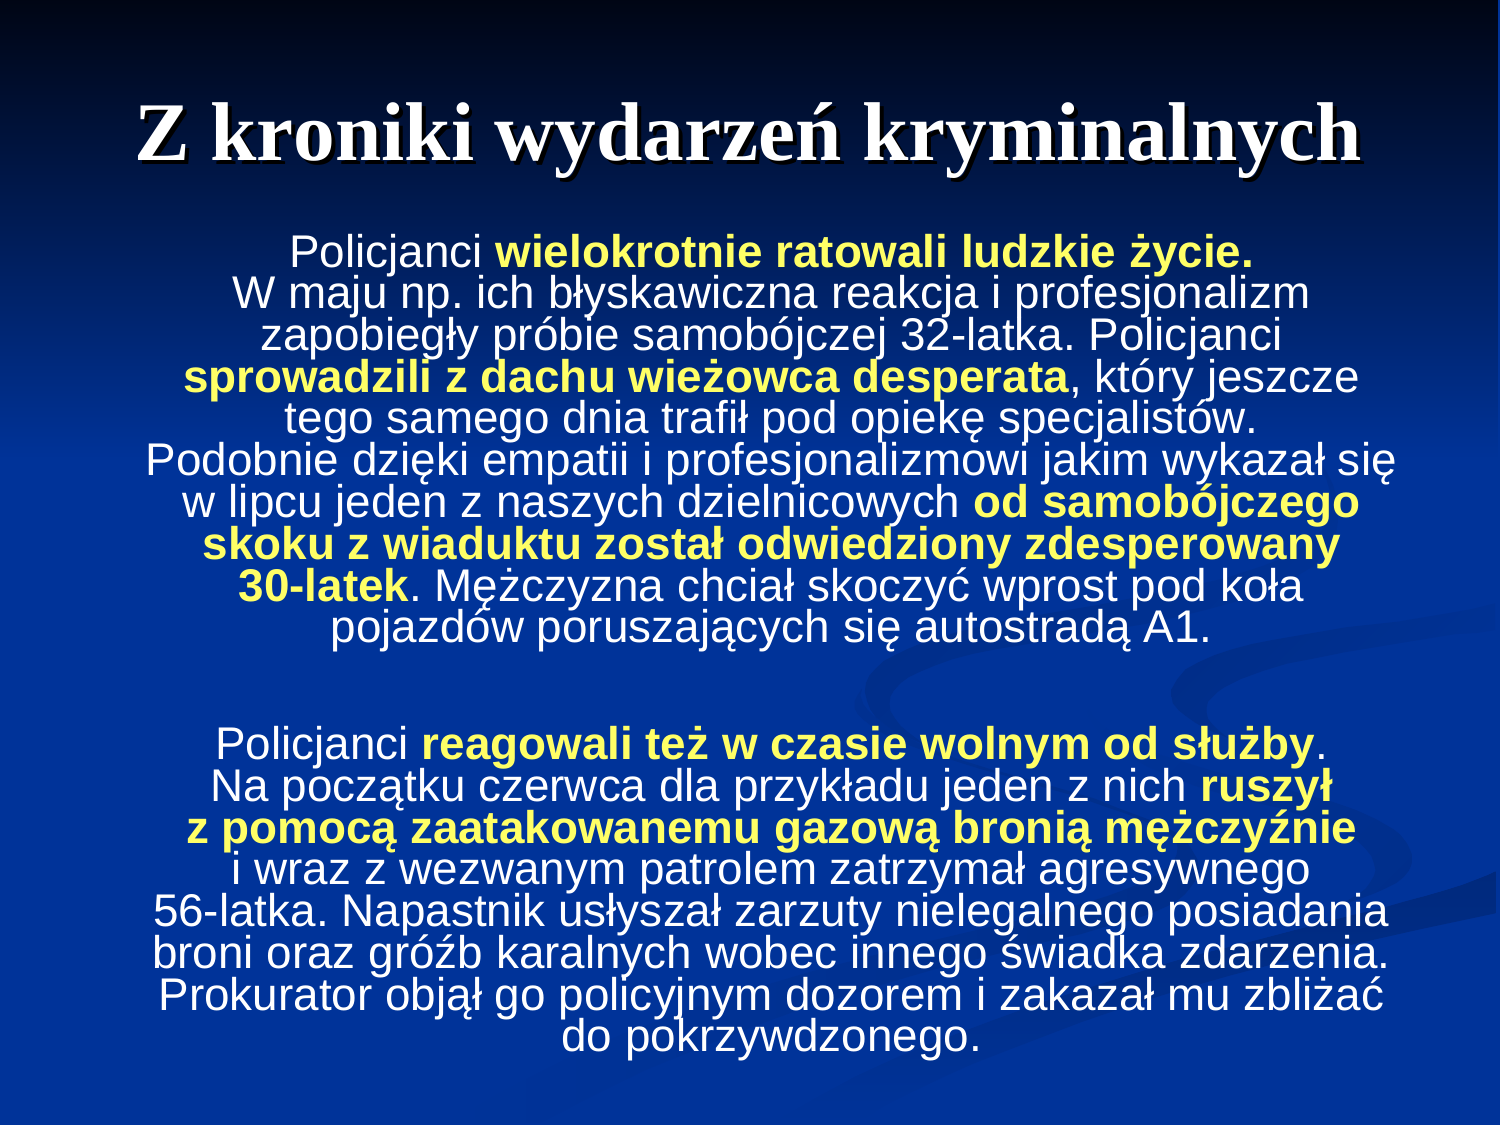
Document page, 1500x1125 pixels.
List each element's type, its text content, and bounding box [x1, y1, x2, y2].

list Policjanci wielokrotnie ratowali ludzkie życie. W maju np. ich błyskawiczna reakcja i profesjonalizm zapobiegły próbie samobójczej 32-latka. Policjanci sprowadzili z dachu wieżowca desperata, który jeszcze tego samego dnia trafił pod opiekę specjalistów. Podobnie dzięki empatii i profesjonalizmowi jakim wykazał się w lipcu jeden z naszych dzielnicowych od samobójczego skoku z wiaduktu został odwiedziony zdesperowany 30-latek. Mężczyzna chciał skoczyć wprost pod koła pojazdów poruszających się autostradą A1. Policjanci reagowali też w czasie wolnym od służby. Na początku czerwca dla przykładu jeden z nich ruszył z pomocą zaatakowanemu gazową bronią mężczyźnie i wraz z wezwanym patrolem zatrzymał agresywnego 56-latka. Napastnik usłyszał zarzuty nielegalnego posiadania broni oraz gróźb karalnych wobec innego świadka zdarzenia. Prokurator objął go policyjnym dozorem i zakazał mu zbliżać do pokrzywdzonego. [75, 226, 1423, 969]
title Z kroniki wydarzeń kryminalnych [75, 21, 1423, 226]
